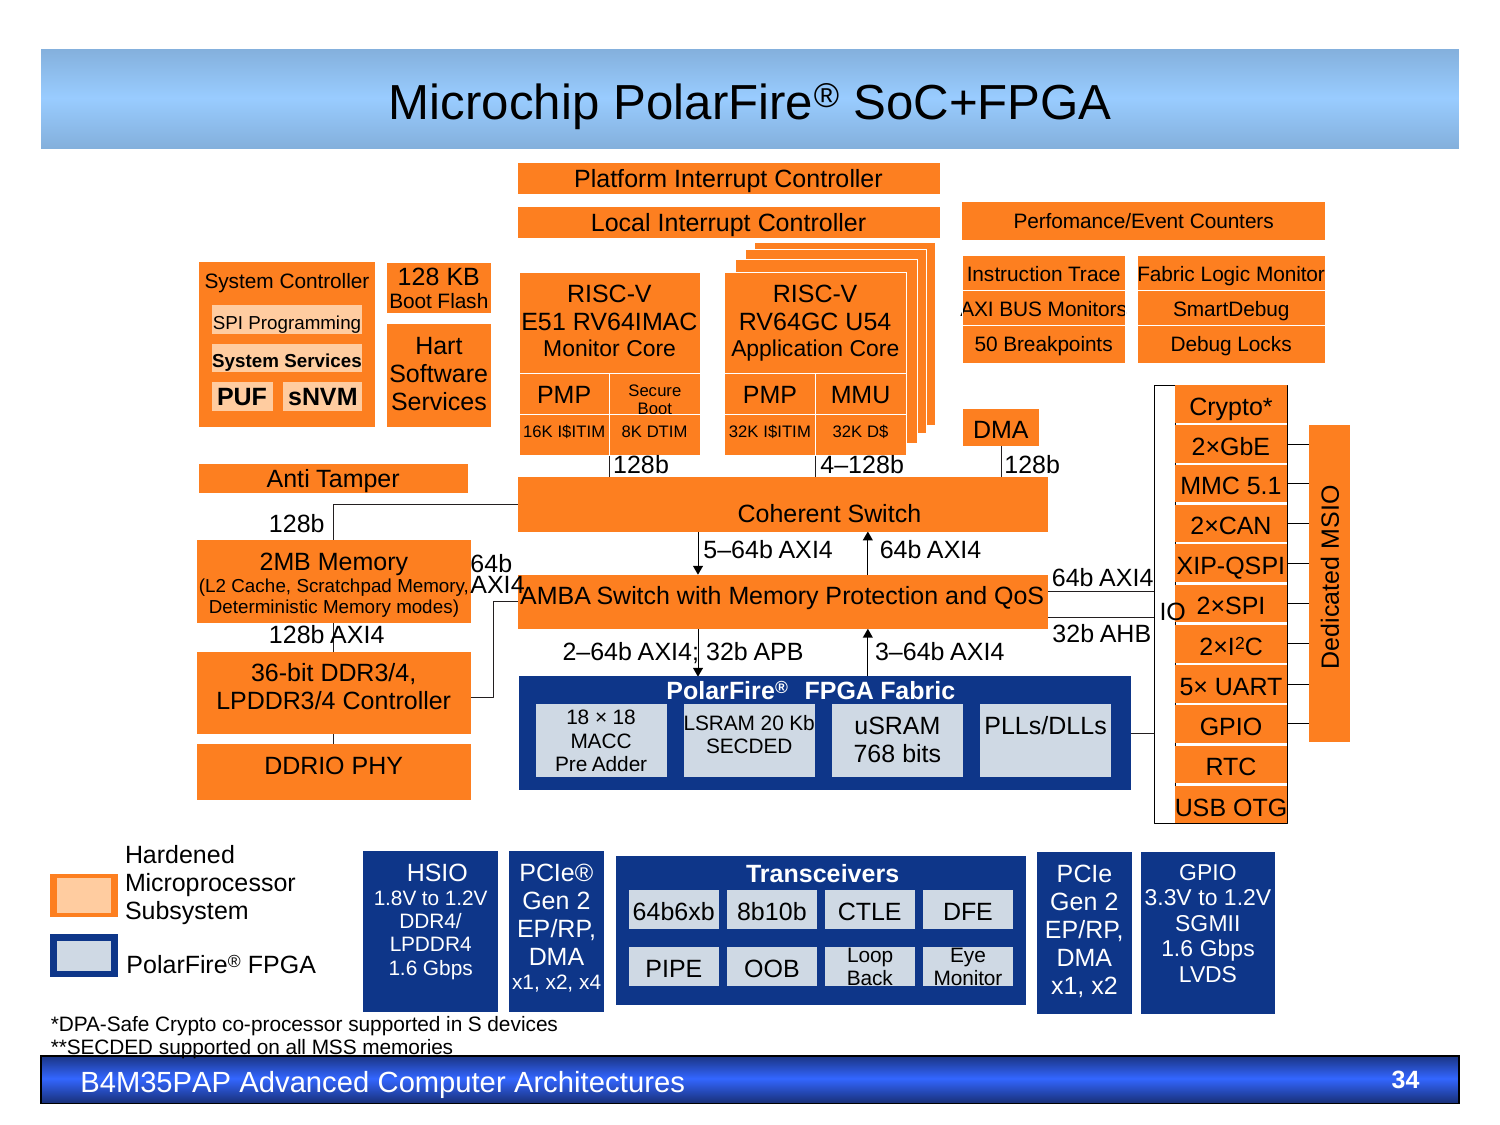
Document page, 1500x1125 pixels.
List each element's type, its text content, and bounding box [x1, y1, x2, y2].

text_box 18 × 18 MACC Pre Adder [536, 704, 667, 777]
text_box [1309, 425, 1350, 742]
text_box [846, 423, 859, 450]
text_box RTC [1175, 746, 1287, 783]
text_box 64b AXI4 [1051, 564, 1154, 593]
text_box [862, 629, 873, 638]
text_box [736, 260, 917, 443]
text_box IO [1159, 597, 1187, 626]
text_box 128b [1004, 450, 1061, 479]
text_box 2×CAN [1175, 505, 1287, 542]
text_box 16K I$ITIM [520, 415, 609, 455]
text_box [755, 243, 935, 425]
text_box MMC 5.1 [1175, 465, 1287, 502]
text_box DMA [963, 409, 1039, 446]
text_box [789, 676, 797, 704]
text_box Crypto* [1175, 385, 1287, 423]
text_box Instruction Trace [963, 256, 1125, 290]
text_box 4–128b [820, 450, 905, 479]
text_box Platform Interrupt Controller [518, 163, 940, 194]
text_box 3–64b AXI4 [874, 638, 1006, 667]
text_box Secure Boot [610, 374, 700, 414]
text_box PMP [725, 374, 815, 414]
text_box 128 KB Boot Flash [387, 263, 491, 313]
text_box 2×I2C [1175, 625, 1287, 663]
text_box 2–64b AXI4; 32b APB [562, 638, 805, 667]
text_box GPIO [1175, 705, 1287, 743]
text_box Loop Back [825, 947, 915, 986]
text_box XIP-QSPI [1175, 544, 1287, 582]
text_box HSIO 1.8V to 1.2V DDR4/ LPDDR4 1.6 Gbps [363, 851, 498, 1012]
text_box *DPA-Safe Crypto co-processor supported in S devices [50, 1012, 559, 1036]
text_box AXI BUS Monitors [963, 291, 1125, 325]
text_box SmartDebug [1138, 291, 1325, 325]
text_box [518, 477, 1048, 541]
text_box 2×GbE [1175, 425, 1287, 463]
text_box DDRIO PHY [197, 744, 471, 800]
text_box **SECDED supported on all MSS memories [50, 1035, 454, 1060]
text_box PolarFire® FPGA [126, 950, 317, 979]
text_box Anti Tamper [199, 464, 468, 493]
text_box 36-bit DDR3/4, LPDDR3/4 Controller [197, 652, 471, 734]
text_box PCIe Gen 2 EP/RP, DMA x1, x2 [1037, 852, 1132, 1014]
text_box [50, 934, 118, 977]
text_box MMU [816, 374, 906, 414]
text_box Hart Software Services [387, 324, 491, 427]
text_box [1080, 912, 1088, 941]
title Microchip PolarFire® SoC+FPGA [41, 49, 1459, 149]
text_box Transceivers [746, 860, 901, 889]
text_box OOB [727, 947, 817, 986]
text_box [692, 565, 704, 575]
text_box 128b [613, 450, 670, 479]
text_box 32b AHB [1052, 619, 1152, 648]
text_box [616, 856, 1026, 1005]
text_box AMBA Switch with Memory Protection and QoS [518, 575, 1048, 629]
text_box 32K D$ [816, 415, 906, 455]
text_box Eye Monitor [923, 947, 1013, 986]
text_box System Controller [199, 262, 375, 427]
text_box 32K I$ITIM [725, 415, 815, 455]
text_box sNVM [283, 382, 362, 411]
text_box [761, 423, 774, 460]
text_box CTLE [825, 890, 915, 929]
text_box FPGA Fabric [797, 676, 956, 705]
text_box PCIe® Gen 2 EP/RP, DMA x1, x2, x4 [509, 851, 604, 1012]
text_box RISC-V RV64GC U54 Application Core [725, 273, 906, 373]
text_box 5–64b AXI4 [703, 535, 834, 564]
text_box Dedicated MSIO [1315, 485, 1345, 670]
text_box [519, 676, 1131, 790]
text_box GPIO 3.3V to 1.2V SGMII 1.6 Gbps LVDS [1141, 852, 1275, 1014]
text_box 50 Breakpoints [963, 326, 1125, 363]
text_box AXI4 [470, 571, 526, 600]
text_box LSRAM 20 Kb SECDED [684, 704, 815, 777]
text_box SPI Programming [212, 305, 362, 334]
text_box [1187, 589, 1204, 625]
text_box Hardened Microprocessor Subsystem [124, 840, 335, 925]
text_box System Services [212, 344, 362, 372]
text_box PolarFire® [666, 676, 789, 705]
text_box 8b10b [727, 890, 817, 929]
text_box Fabric Logic Monitor [1138, 256, 1325, 290]
text_box Local Interrupt Controller [518, 207, 940, 238]
text_box PMP [520, 374, 609, 414]
text_box 128b AXI4 [268, 621, 386, 650]
text_box 5× UART [1175, 665, 1287, 703]
text_box Debug Locks [1138, 326, 1325, 363]
text_box uSRAM 768 bits [832, 704, 963, 777]
text_box 8K DTIM [610, 415, 700, 455]
text_box 64b [470, 549, 513, 571]
text_box PIPE [629, 947, 719, 986]
text_box DFE [923, 890, 1013, 929]
text_box RISC-V E51 RV64IMAC Monitor Core [520, 273, 700, 373]
text_box 64b AXI4 [879, 535, 982, 564]
text_box 64b6xb [629, 890, 719, 929]
text_box PLLs/DLLs [980, 704, 1111, 777]
text_box 2×SPI [1175, 585, 1287, 622]
text_box Perfomance/Event Counters [962, 202, 1325, 240]
text_box USB OTG [1175, 786, 1287, 823]
text_box Coherent Switch [737, 500, 922, 529]
text_box [746, 250, 926, 433]
text_box PUF [212, 382, 273, 411]
text_box [50, 874, 118, 917]
text_box 128b [268, 509, 325, 538]
text_box [692, 667, 704, 676]
text_box 2MB Memory (L2 Cache, Scratchpad Memory, Deterministic Memory modes) [197, 540, 471, 623]
